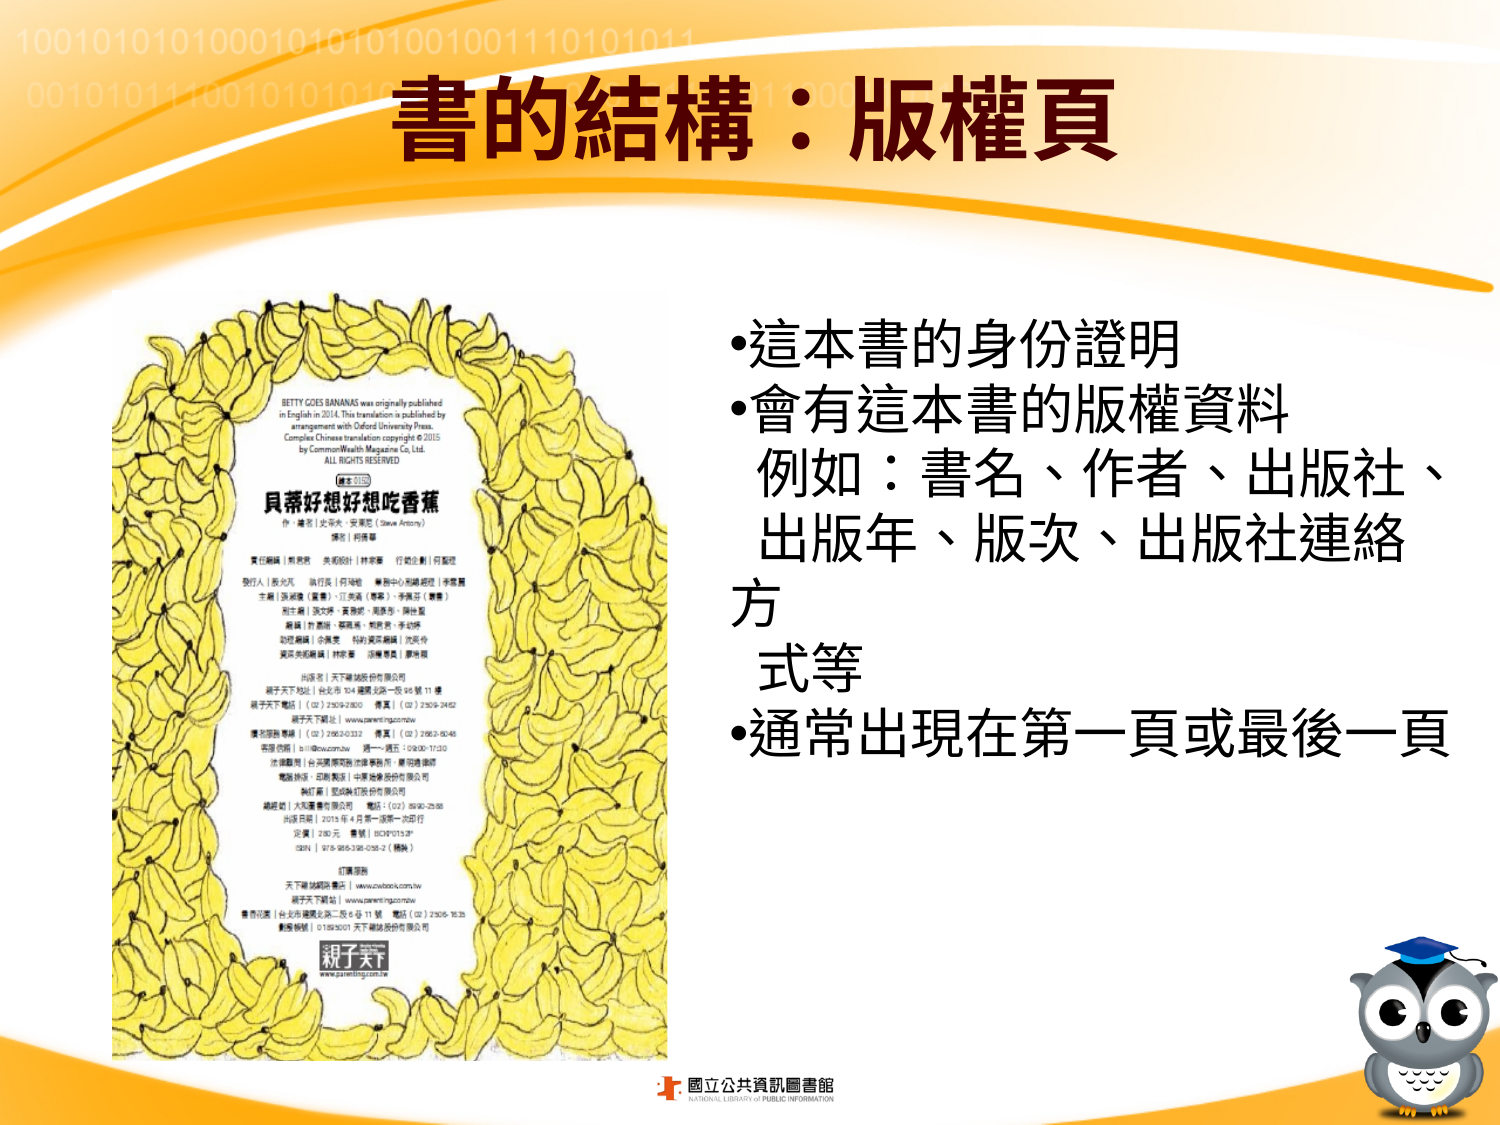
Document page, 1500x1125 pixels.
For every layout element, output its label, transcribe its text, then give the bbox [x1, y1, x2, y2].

picture [0, 0, 1500, 1125]
text_box 這本書的身份證明 會有這本書的版權資料 例如：書名、作者、出版社、 出版年、版次、出版社連絡方 式等 通常出現在第一頁或最後一頁 [714, 302, 1471, 773]
title 書的結構：版權頁 [117, 23, 1395, 211]
